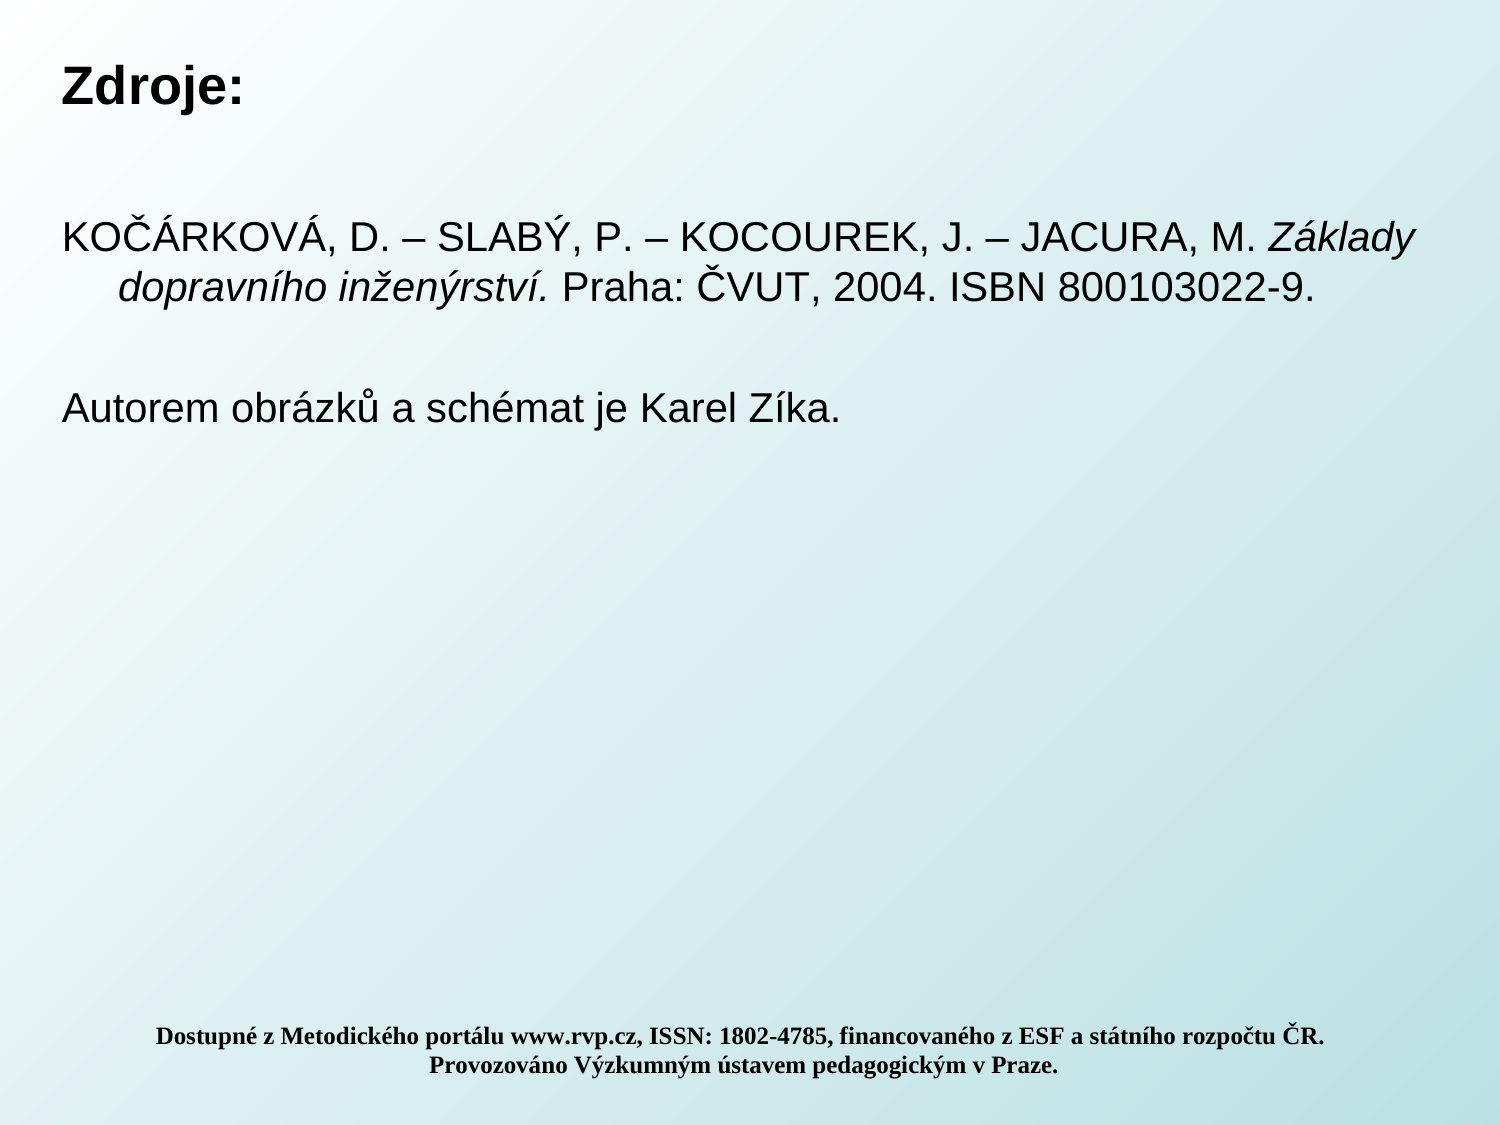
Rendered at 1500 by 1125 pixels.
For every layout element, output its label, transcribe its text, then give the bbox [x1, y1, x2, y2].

text_box Dostupné z Metodického portálu www.rvp.cz, ISSN: 1802-4785, financovaného z ESF a státního rozpočtu ČR. Provozováno Výzkumným ústavem pedagogickým v Praze. [53, 1011, 1436, 1103]
list Zdroje: KOČÁRKOVÁ, D. – SLABÝ, P. – KOCOUREK, J. – JACURA, M. Základy dopravního inženýrství. Praha: ČVUT, 2004. ISBN 800103022-9. Autorem obrázků a schémat je Karel Zíka. [46, 42, 1454, 1071]
